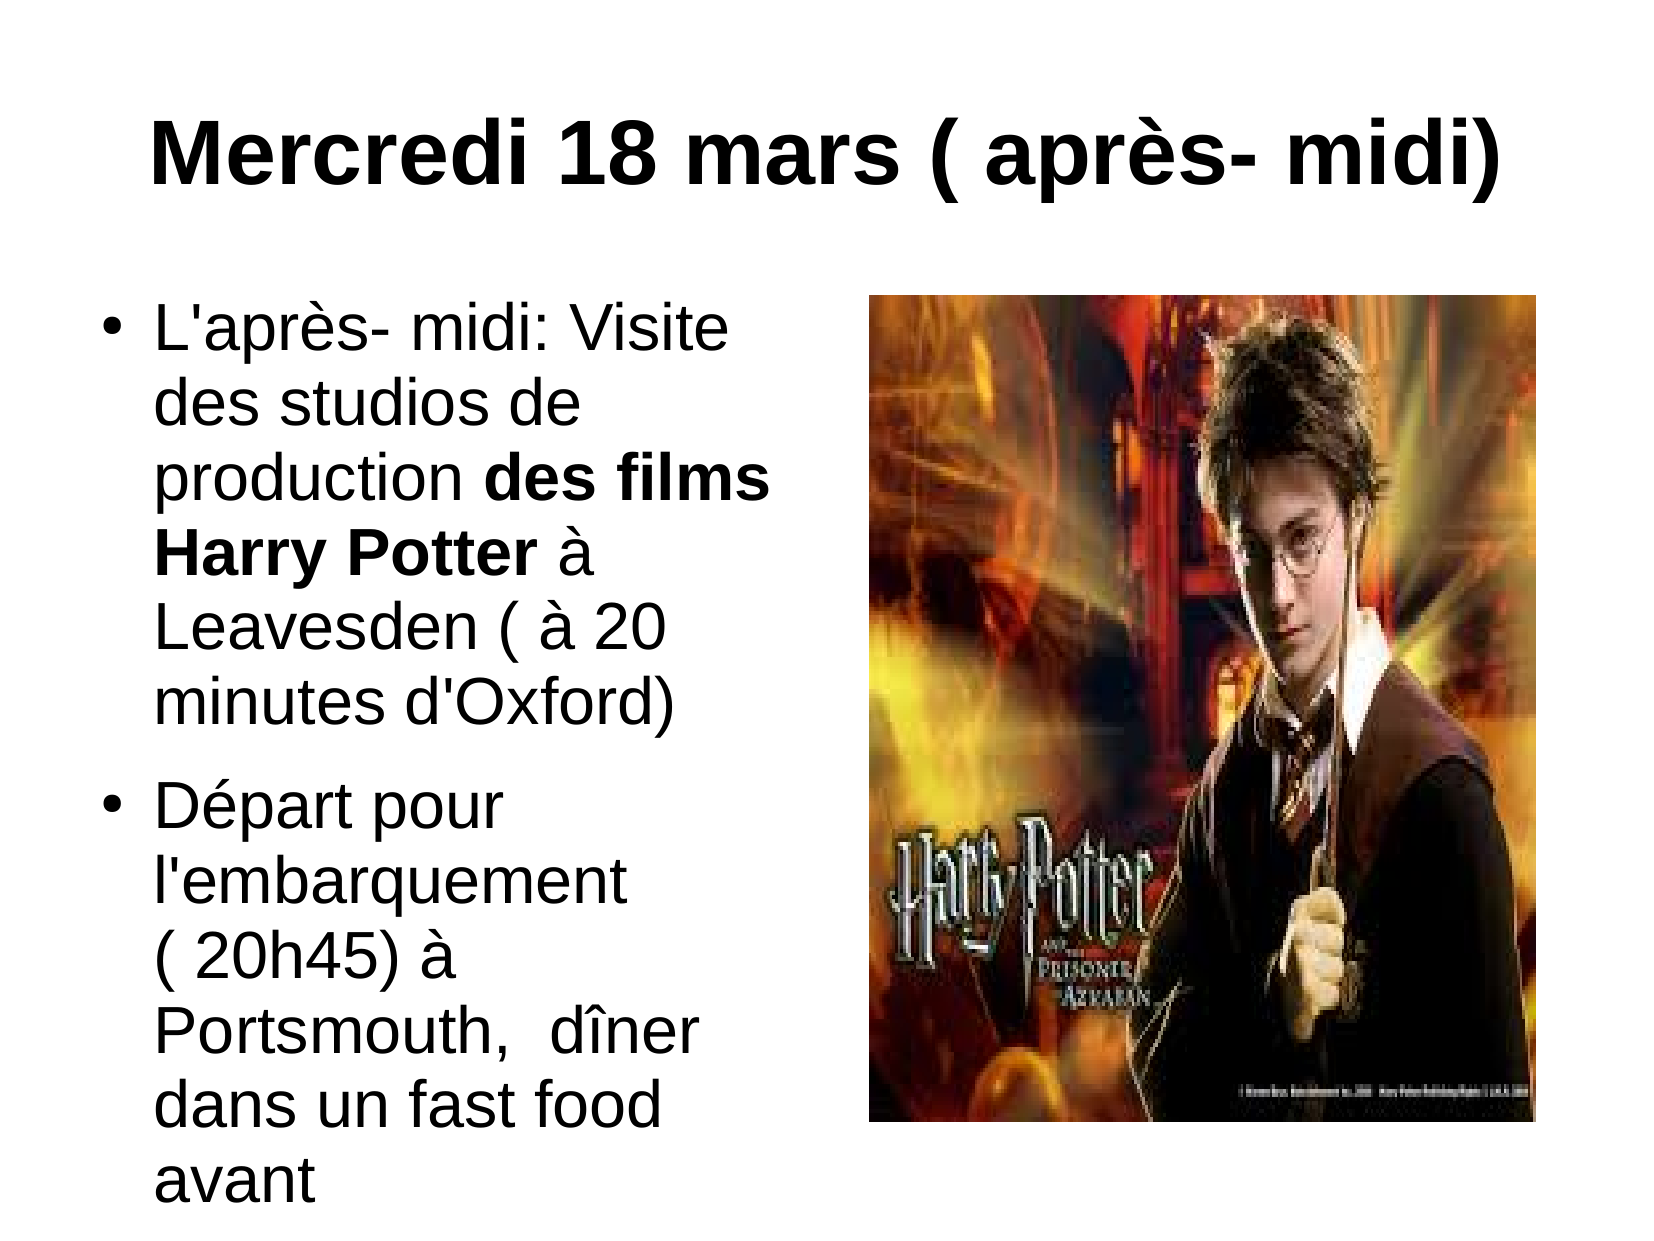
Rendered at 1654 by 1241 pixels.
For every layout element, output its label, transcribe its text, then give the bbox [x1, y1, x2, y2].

title Mercredi 18 mars ( après- midi) [82, 49, 1571, 257]
picture [869, 295, 1536, 1123]
list L'après- midi: Visite des studios de production des films Harry Potter à Leavesden ( à 20 minutes d'Oxford) Départ pour l'embarquement ( 20h45) à Portsmouth, dîner dans un fast food avant [82, 290, 809, 1217]
